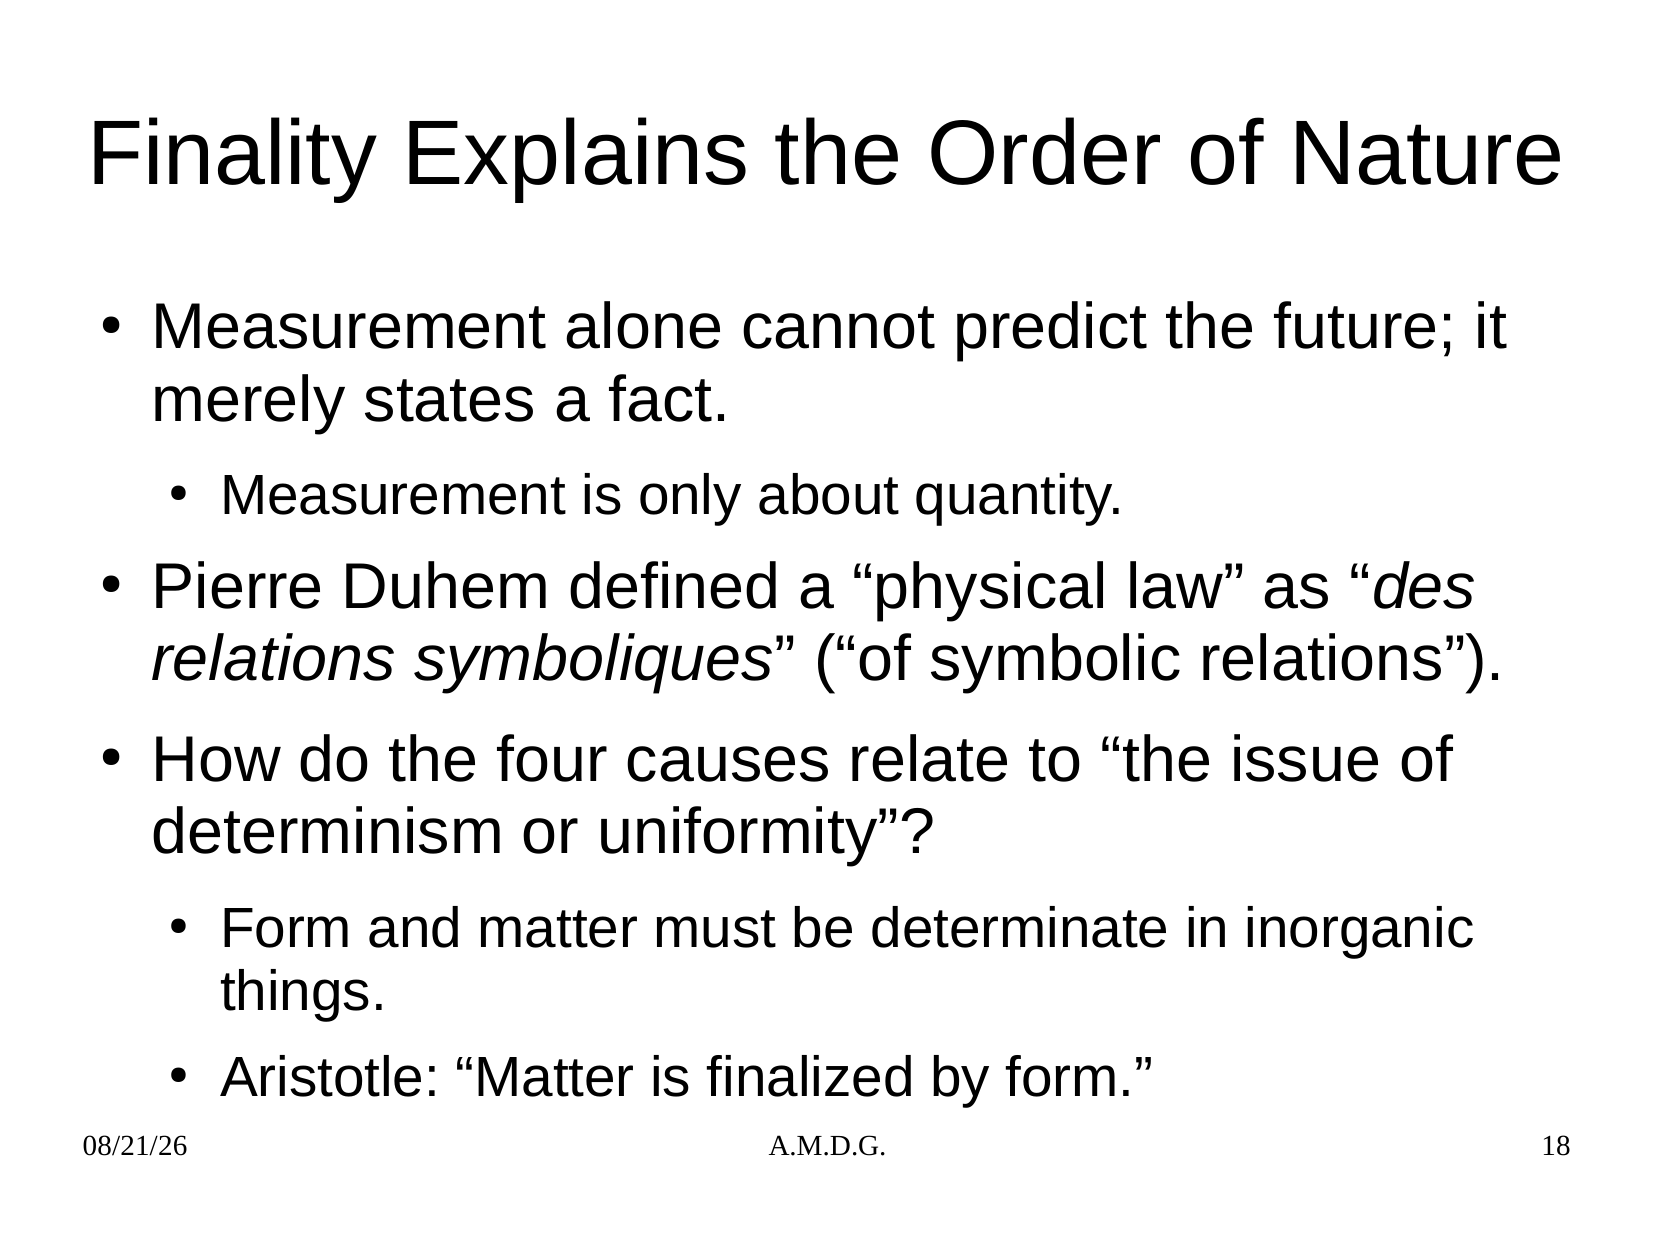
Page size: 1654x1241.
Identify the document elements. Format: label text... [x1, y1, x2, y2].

list Measurement alone cannot predict the future; it merely states a fact. Measurement is only about quantity. Pierre Duhem defined a “physical law” as “des relations symboliques” (“of symbolic relations”). How do the four causes relate to “the issue of determinism or uniformity”? Form and matter must be determinate in inorganic things. Aristotle: “Matter is finalized by form.” [82, 290, 1571, 1109]
title Finality Explains the Order of Nature [82, 49, 1571, 257]
